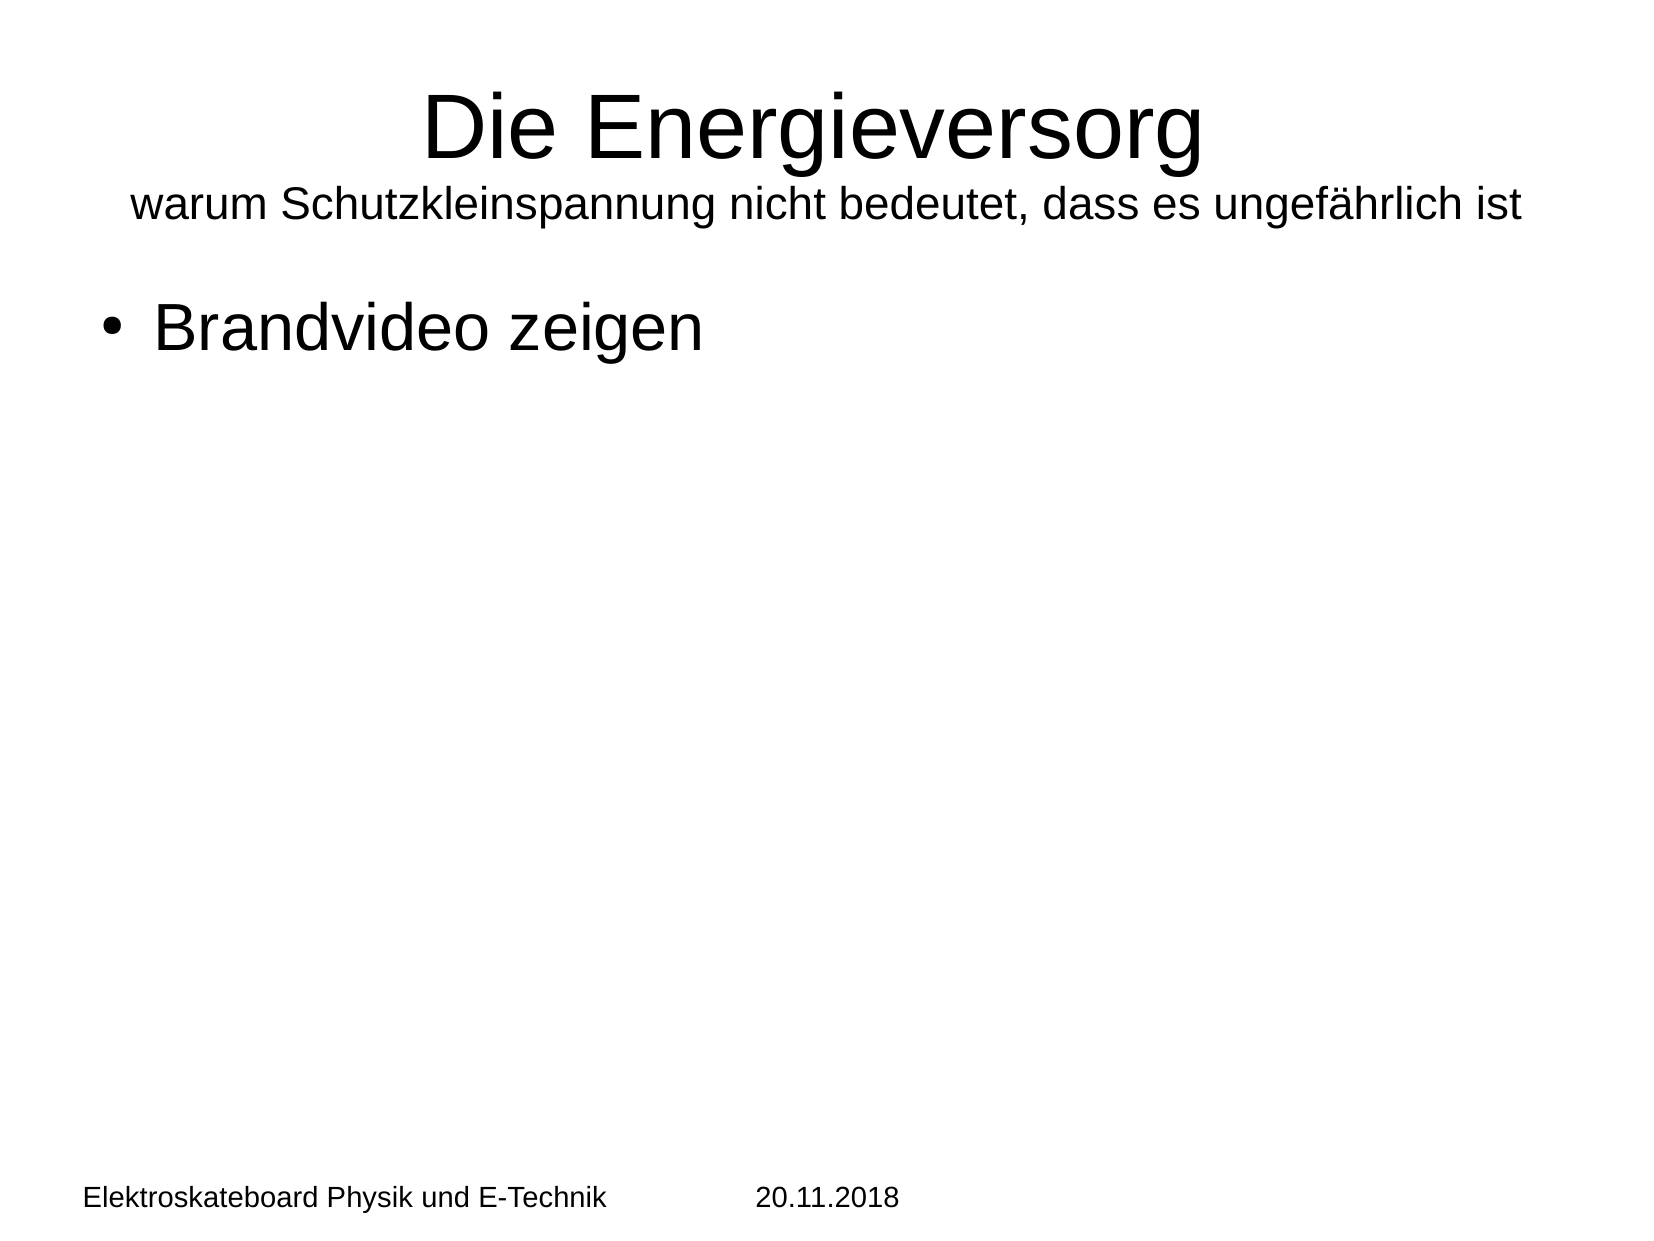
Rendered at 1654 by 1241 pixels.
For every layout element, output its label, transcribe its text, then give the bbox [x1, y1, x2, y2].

list Brandvideo zeigen [82, 290, 1571, 1010]
title Die Energieversorg warum Schutzkleinspannung nicht bedeutet, dass es ungefährlich ist [82, 49, 1571, 257]
